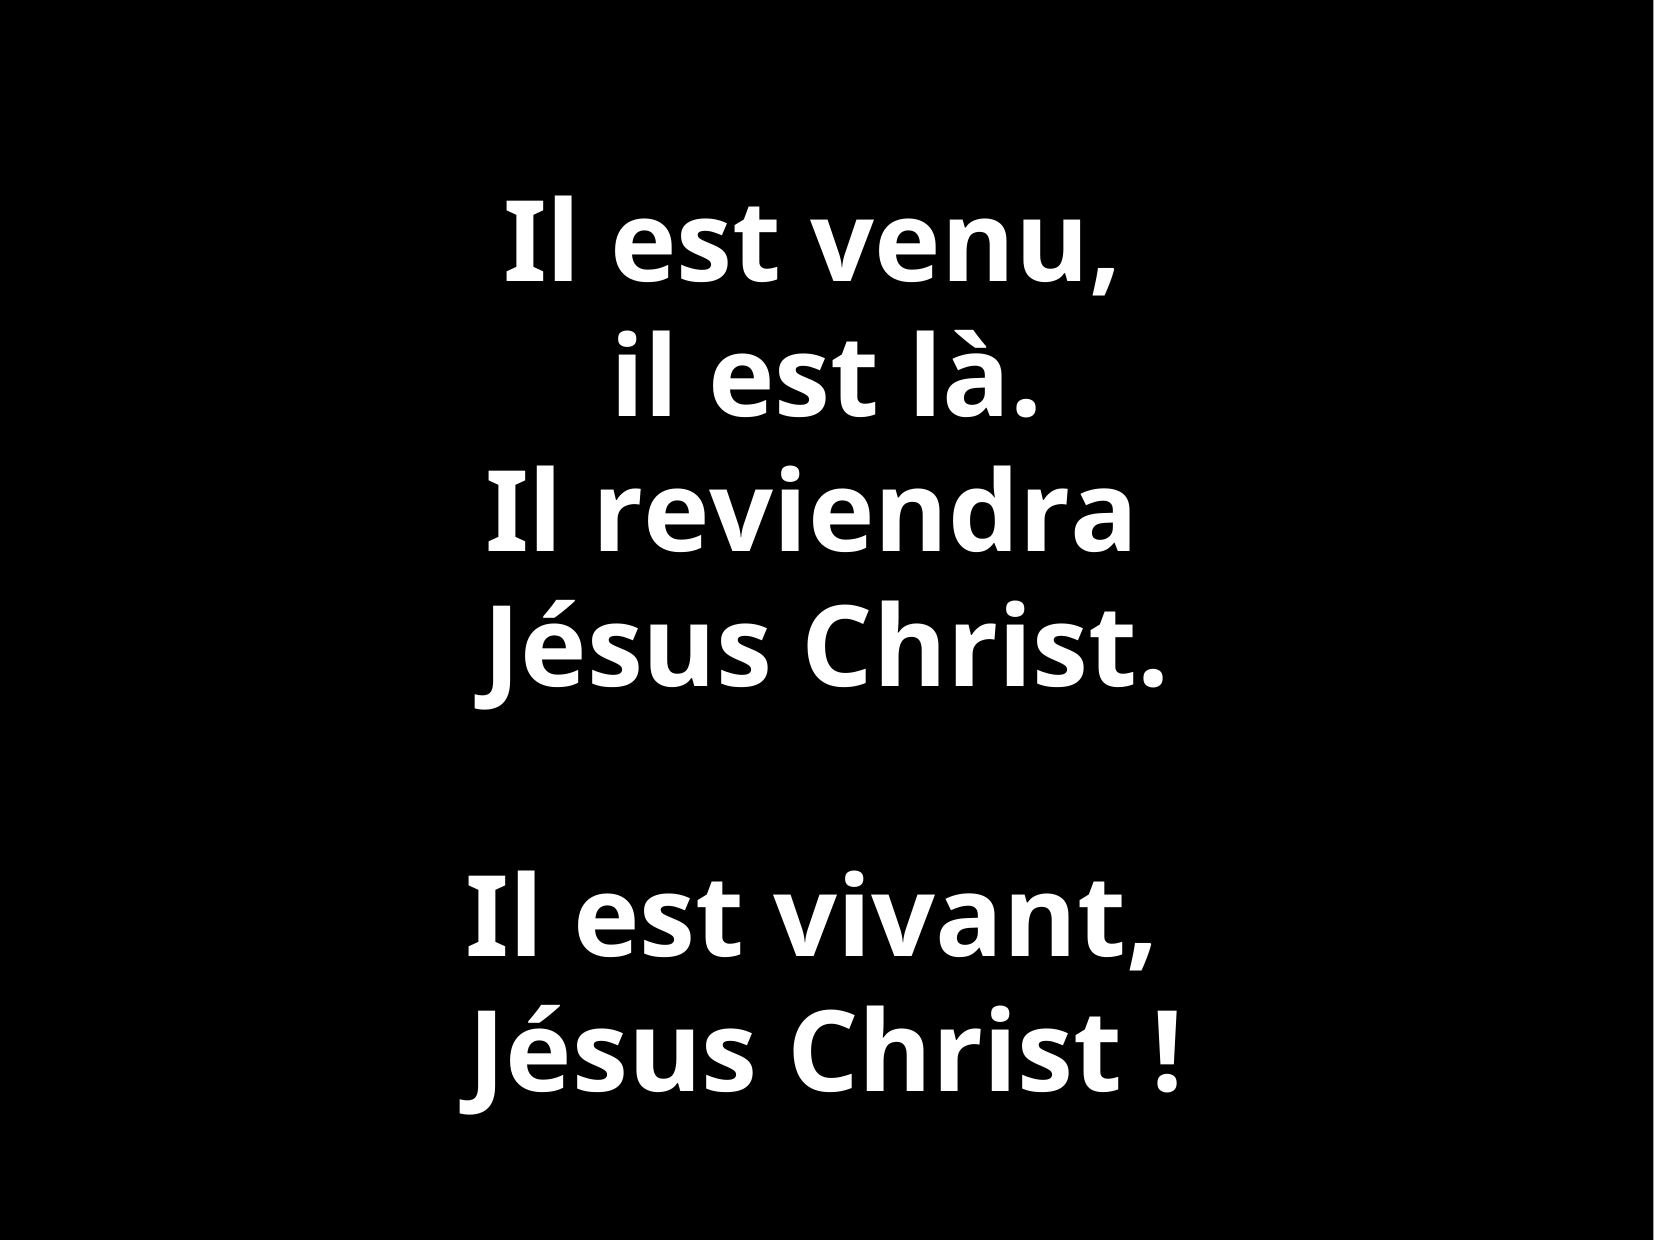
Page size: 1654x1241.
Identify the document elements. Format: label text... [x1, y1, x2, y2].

title Il est venu, il est là. Il reviendra Jésus Christ. Il est vivant, Jésus Christ ! [45, 73, 1609, 1211]
